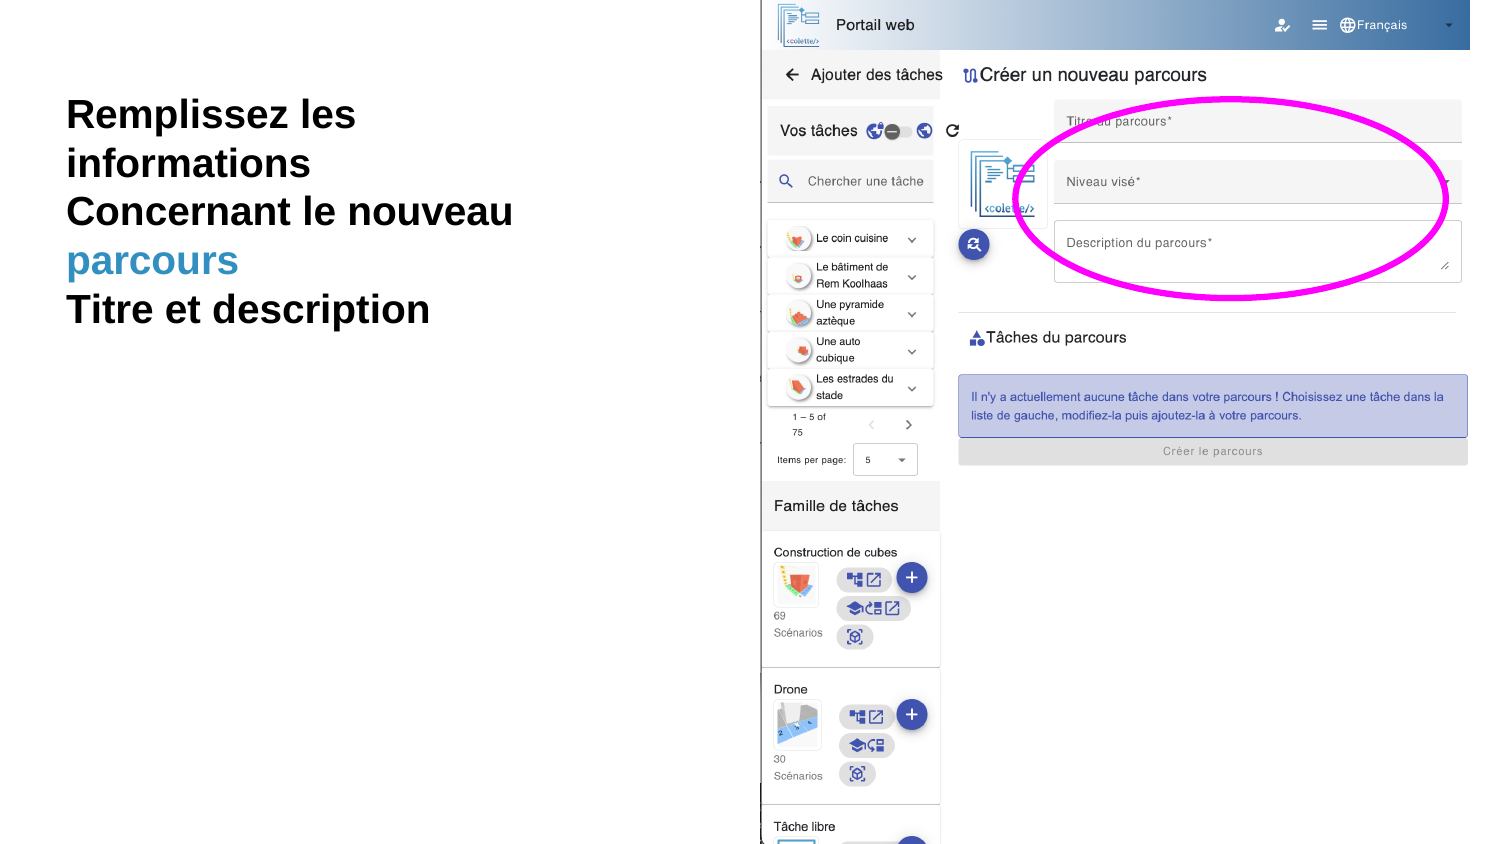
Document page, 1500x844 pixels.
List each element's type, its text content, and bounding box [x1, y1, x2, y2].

picture [760, 0, 1470, 844]
title Remplissez les informations Concernant le nouveau parcours Titre et description [51, 72, 544, 348]
